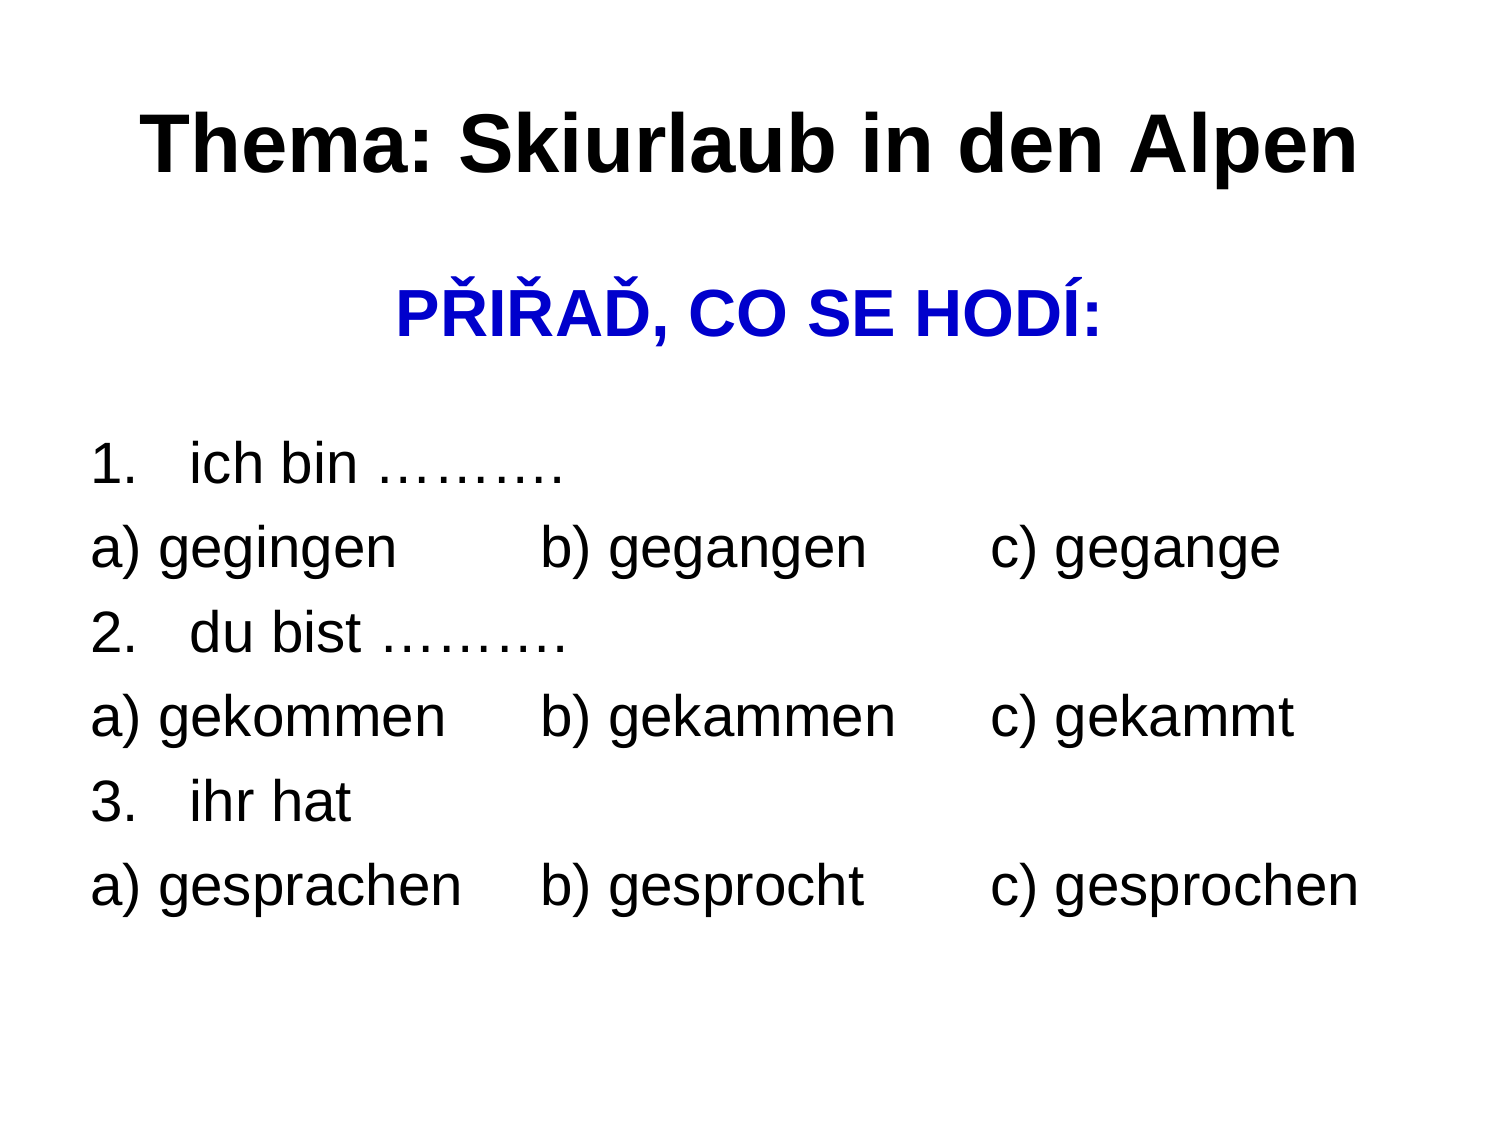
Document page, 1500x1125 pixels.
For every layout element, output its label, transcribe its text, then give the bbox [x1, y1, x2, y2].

title Thema: Skiurlaub in den Alpen [75, 45, 1426, 233]
list PŘIŘAĎ, CO SE HODÍ: ich bin ………. a) gegingen b) gegangen c) gegange du bist ………. a) gekommen b) gekammen c) gekammt ihr hat a) gesprachen b) gesprocht c) gesprochen [75, 262, 1426, 1010]
